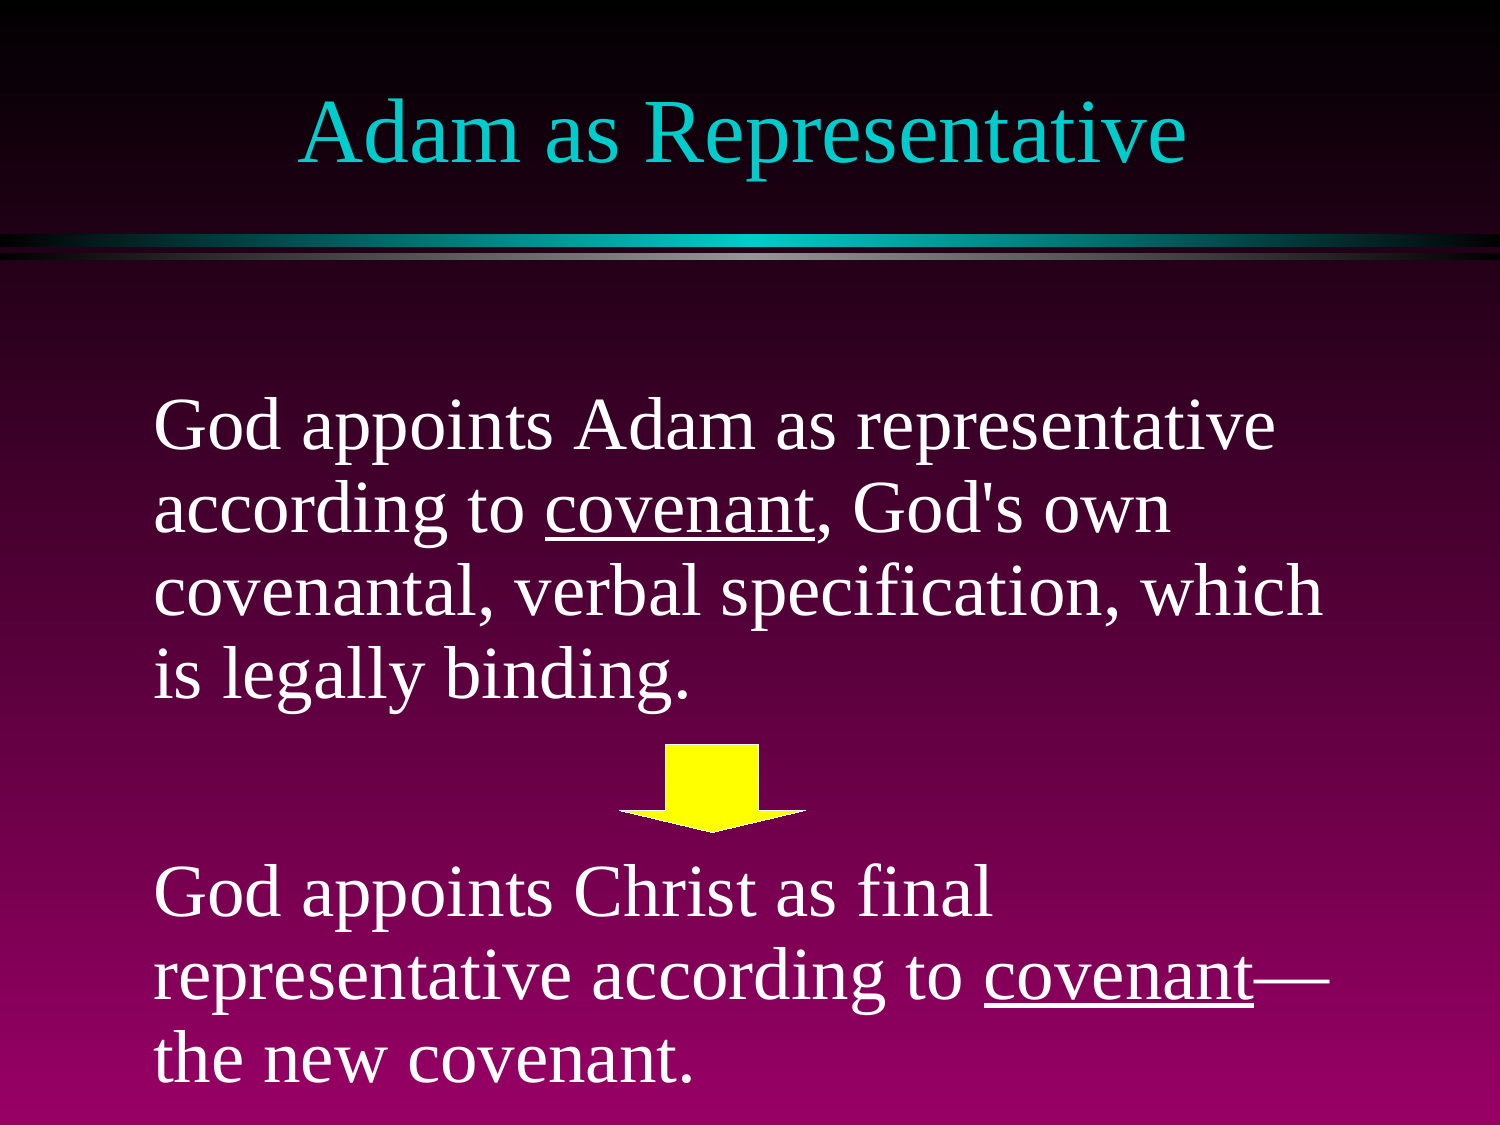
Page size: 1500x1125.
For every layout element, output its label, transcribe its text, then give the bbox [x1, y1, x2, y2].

text_box [619, 744, 806, 833]
title Adam as Representative [99, 37, 1388, 225]
text_box God appoints Adam as representative according to covenant, God's own covenantal, verbal specification, which is legally binding. [138, 375, 1366, 723]
text_box God appoints Christ as final representative according to covenant—the new covenant. [138, 842, 1367, 1106]
